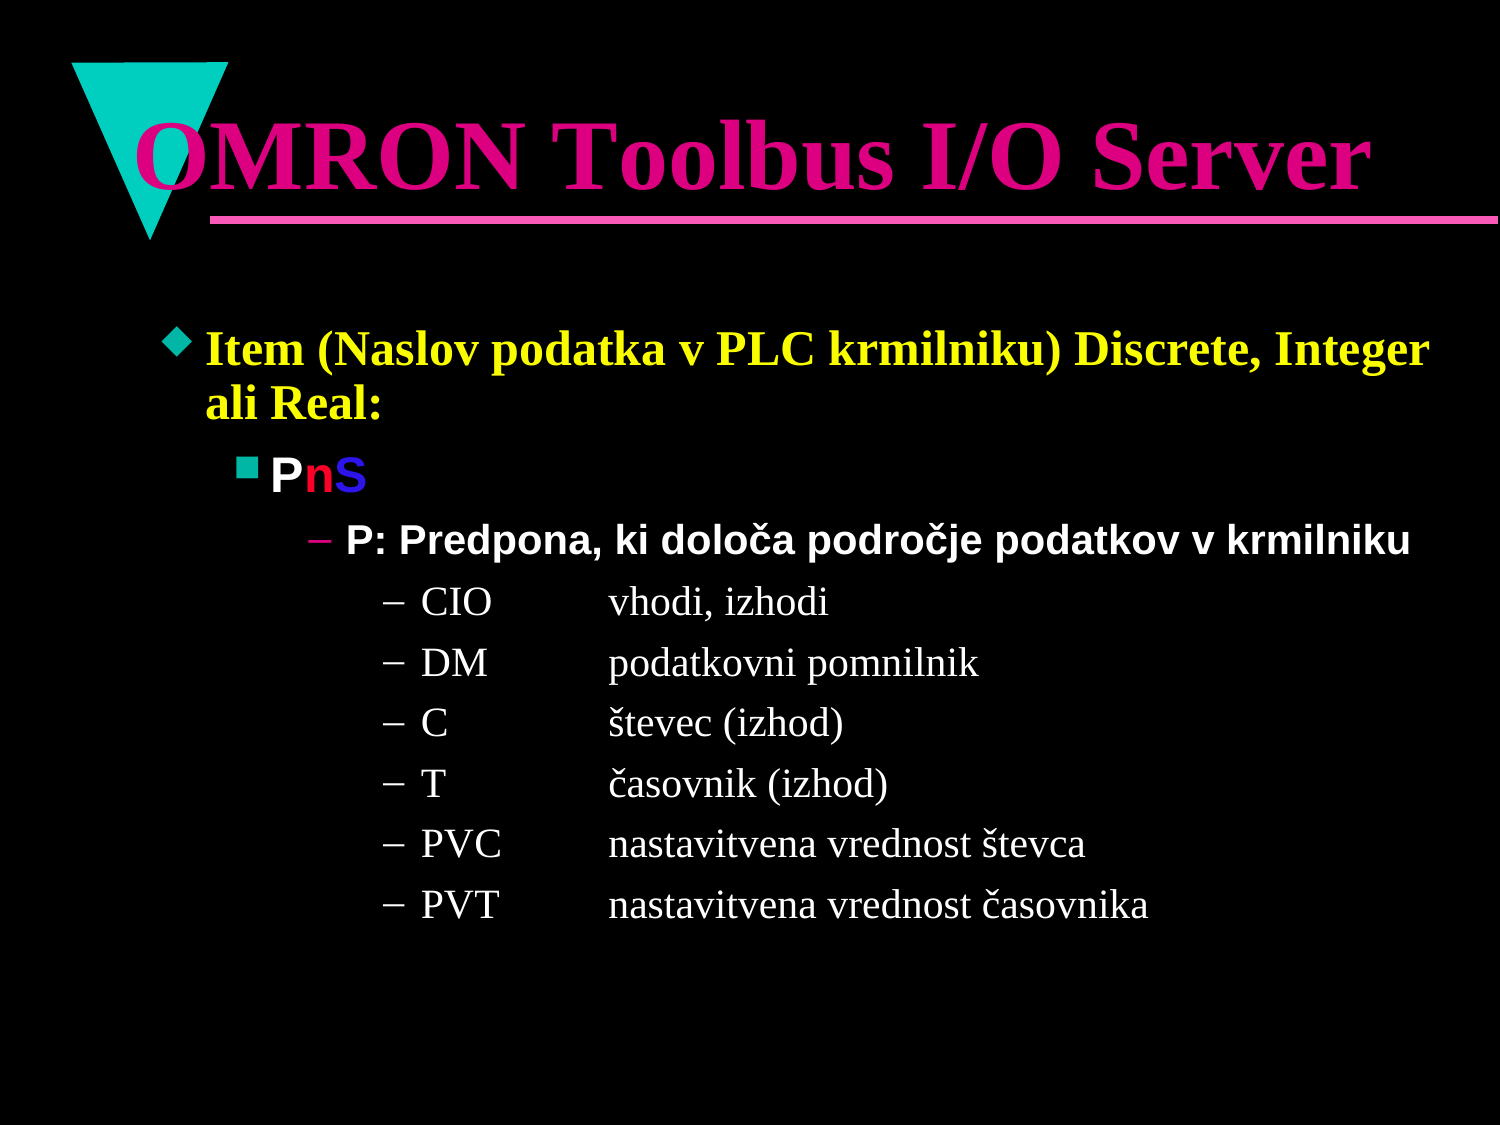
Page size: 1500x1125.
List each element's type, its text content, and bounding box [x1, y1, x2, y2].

list Item (Naslov podatka v PLC krmilniku) Discrete, Integer ali Real: PnS P: Predpona, ki določa področje podatkov v krmilniku CIO vhodi, izhodi DM podatkovni pomnilnik C števec (izhod) T časovnik (izhod) PVC nastavitvena vrednost števca PVT nastavitvena vrednost časovnika [143, 314, 1476, 990]
title OMRON Toolbus I/O Server [117, 63, 1500, 251]
